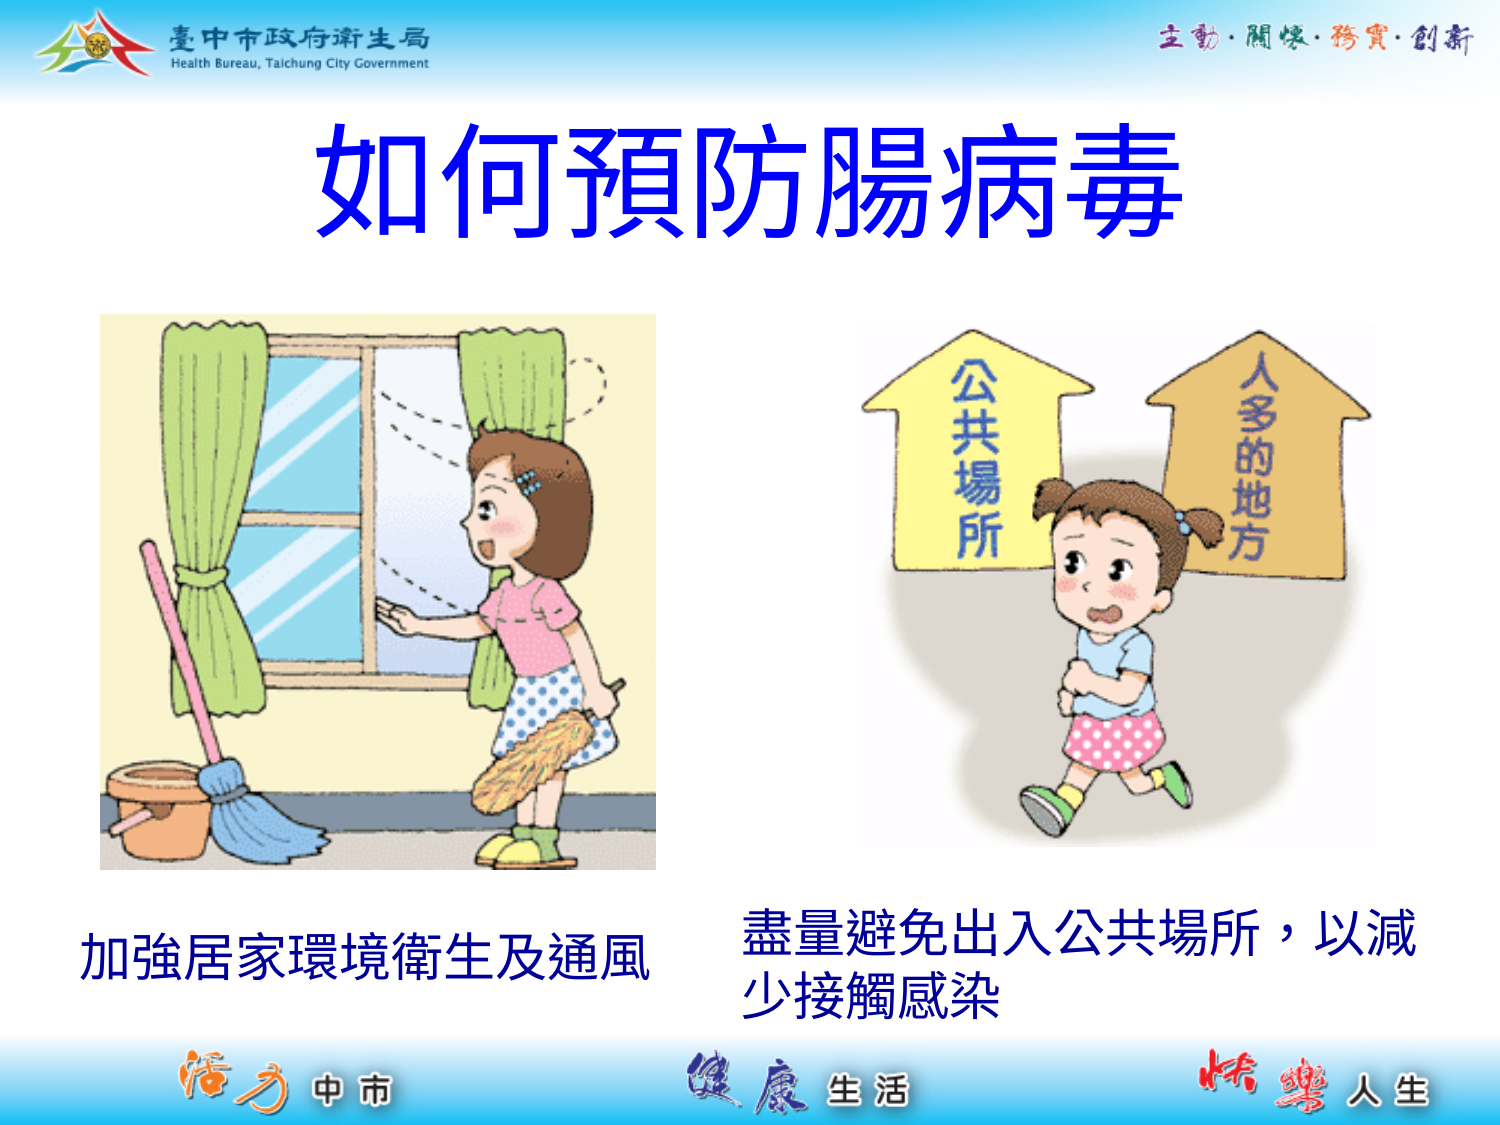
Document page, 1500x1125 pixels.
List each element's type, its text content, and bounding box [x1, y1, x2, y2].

title 如何預防腸病毒 [75, 90, 1426, 268]
picture [856, 326, 1377, 847]
text_box 加強居家環境衛生及通風 [65, 917, 726, 994]
picture [100, 314, 656, 870]
text_box 盡量避免出入公共場所，以減少接觸感染 [726, 893, 1459, 1033]
